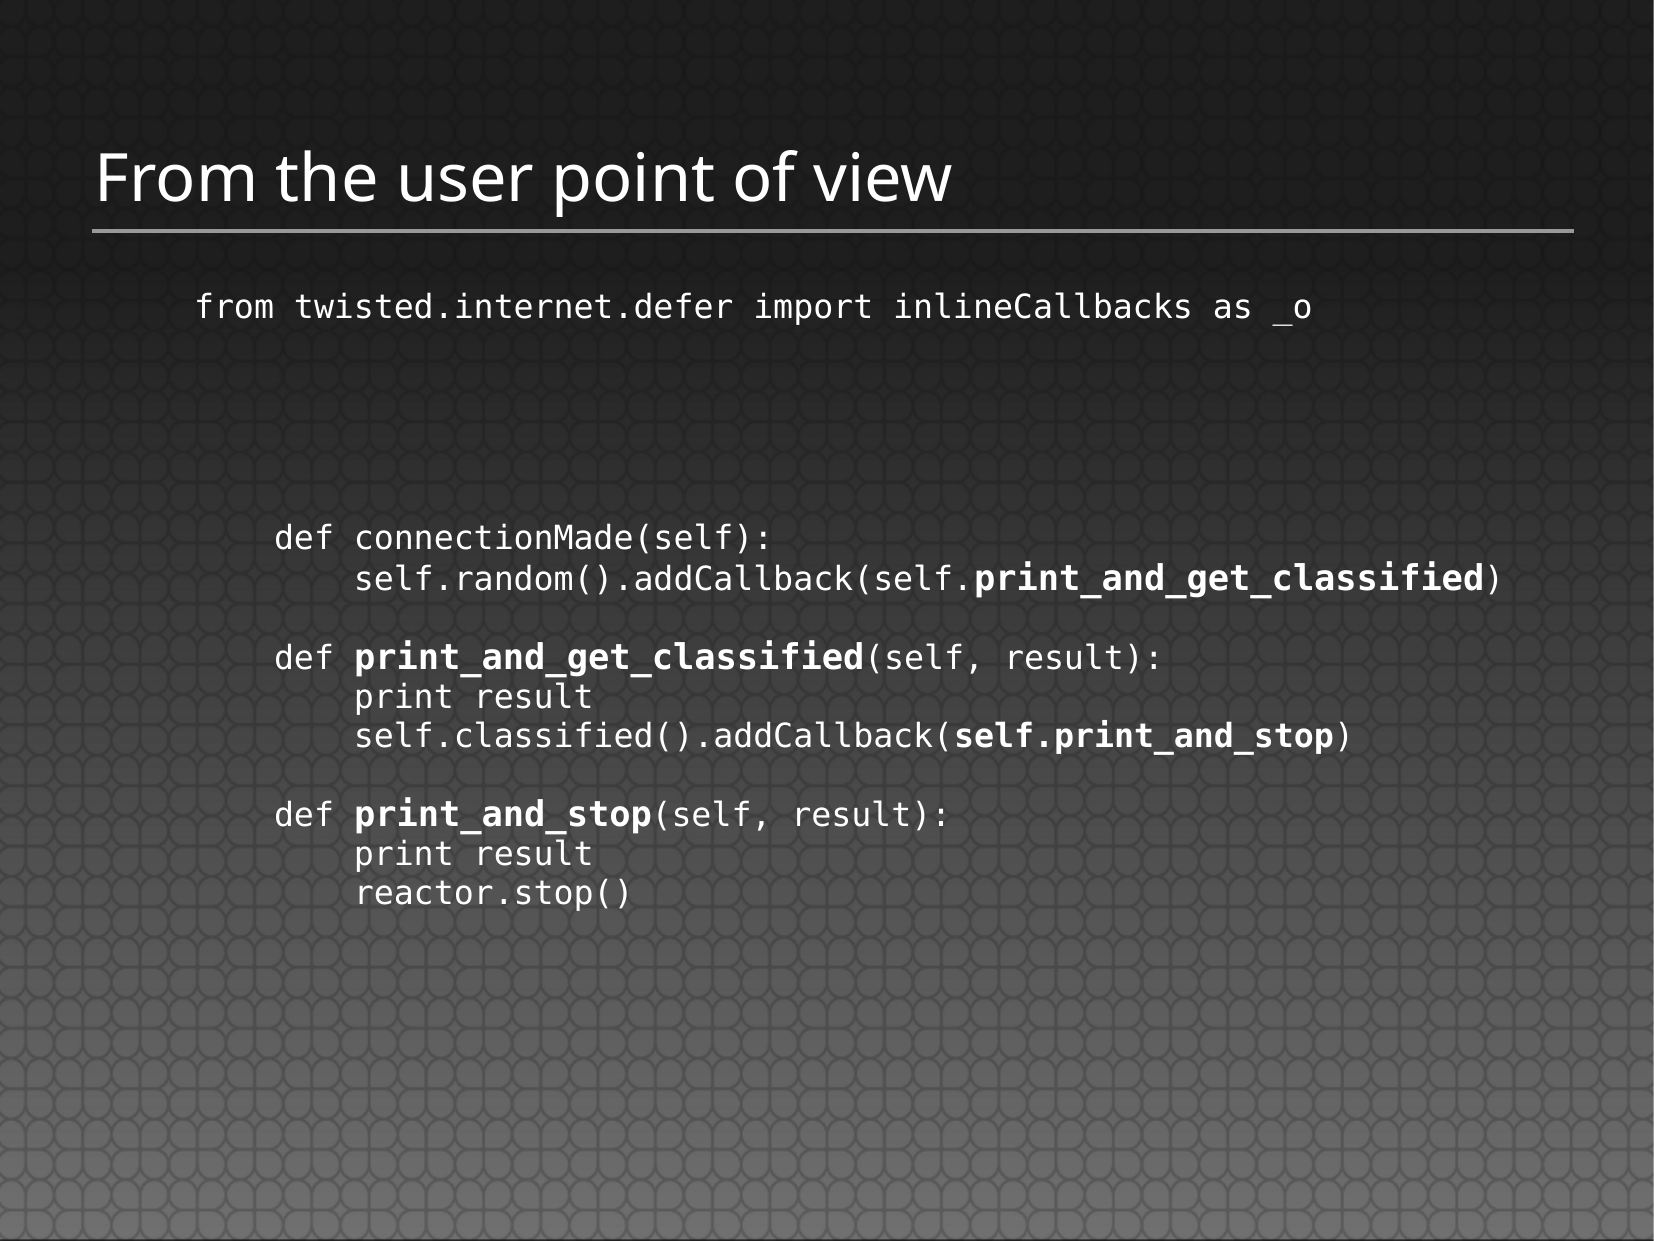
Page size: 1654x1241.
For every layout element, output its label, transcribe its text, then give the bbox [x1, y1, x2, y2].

title from twisted.internet.defer import inlineCallbacks as _o def connectionMade(self): self.random().addCallback(self.print_and_get_classified) def print_and_get_classified(self, result): print result self.classified().addCallback(self.print_and_stop) def print_and_stop(self, result): print result reactor.stop() [194, 287, 1509, 1105]
picture [0, 0, 1654, 1241]
title From the user point of view [94, 100, 1426, 251]
